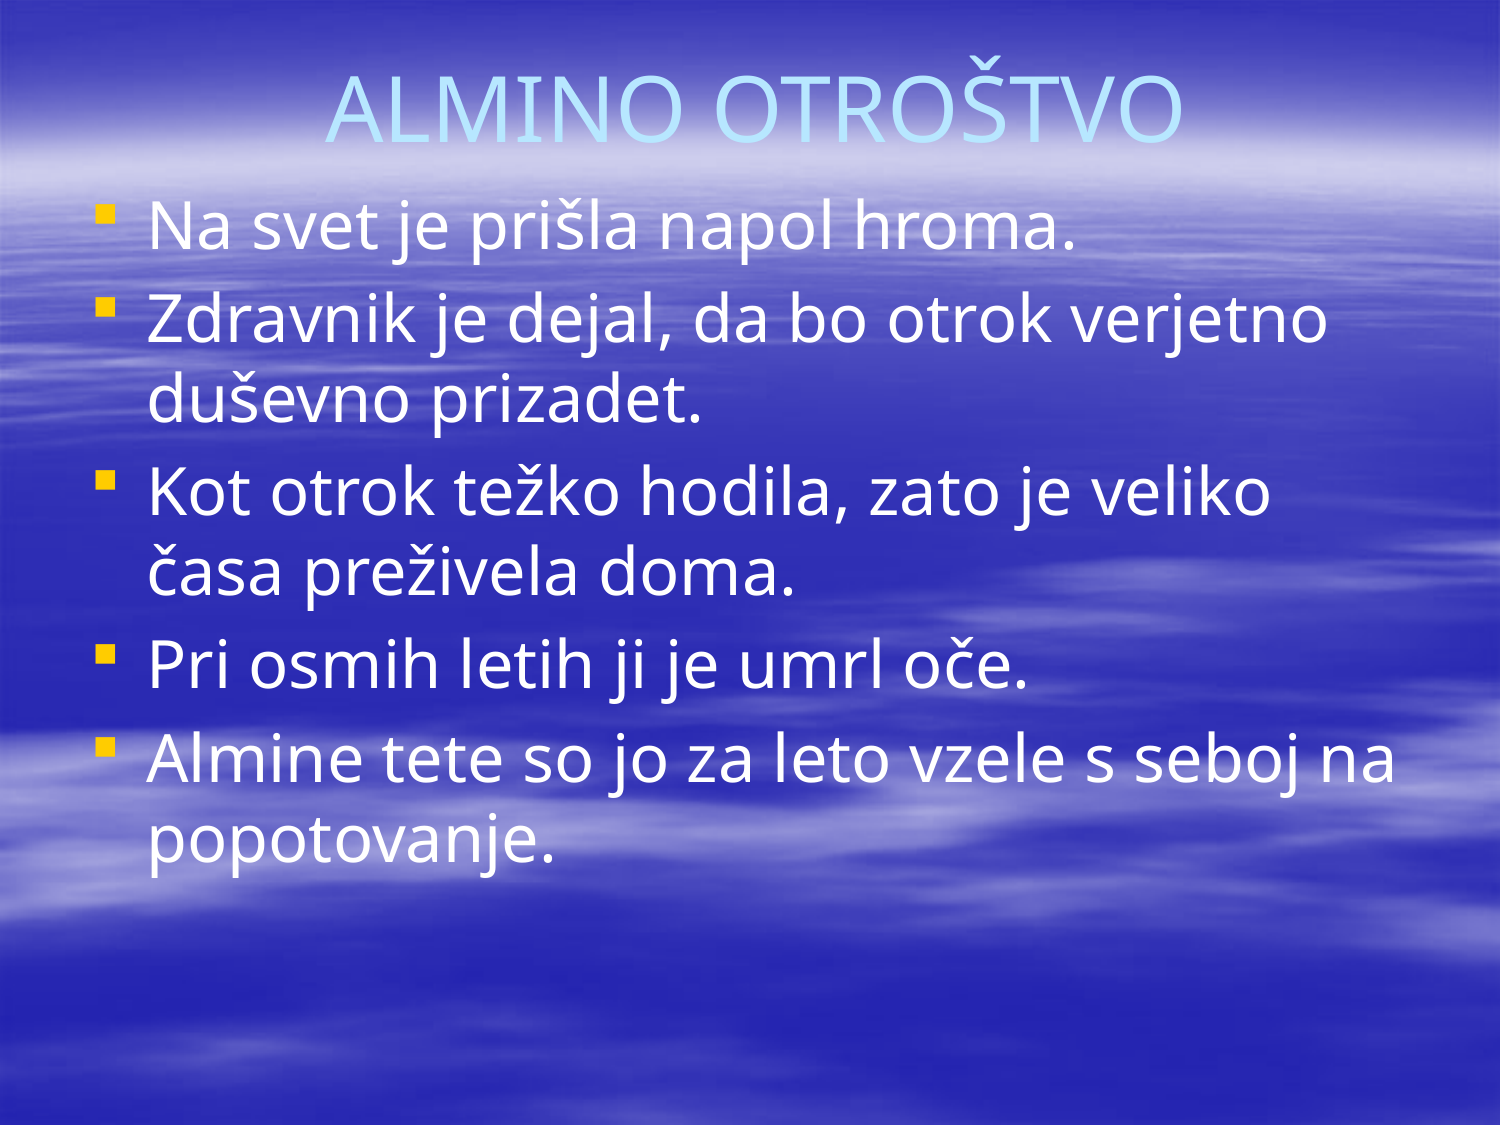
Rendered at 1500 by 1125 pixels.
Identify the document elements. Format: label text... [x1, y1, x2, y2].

list Na svet je prišla napol hroma. Zdravnik je dejal, da bo otrok verjetno duševno prizadet. Kot otrok težko hodila, zato je veliko časa preživela doma. Pri osmih letih ji je umrl oče. Almine tete so jo za leto vzele s seboj na popotovanje. [75, 174, 1425, 988]
picture [0, 0, 1500, 1125]
title ALMINO OTROŠTVO [75, 37, 1438, 175]
